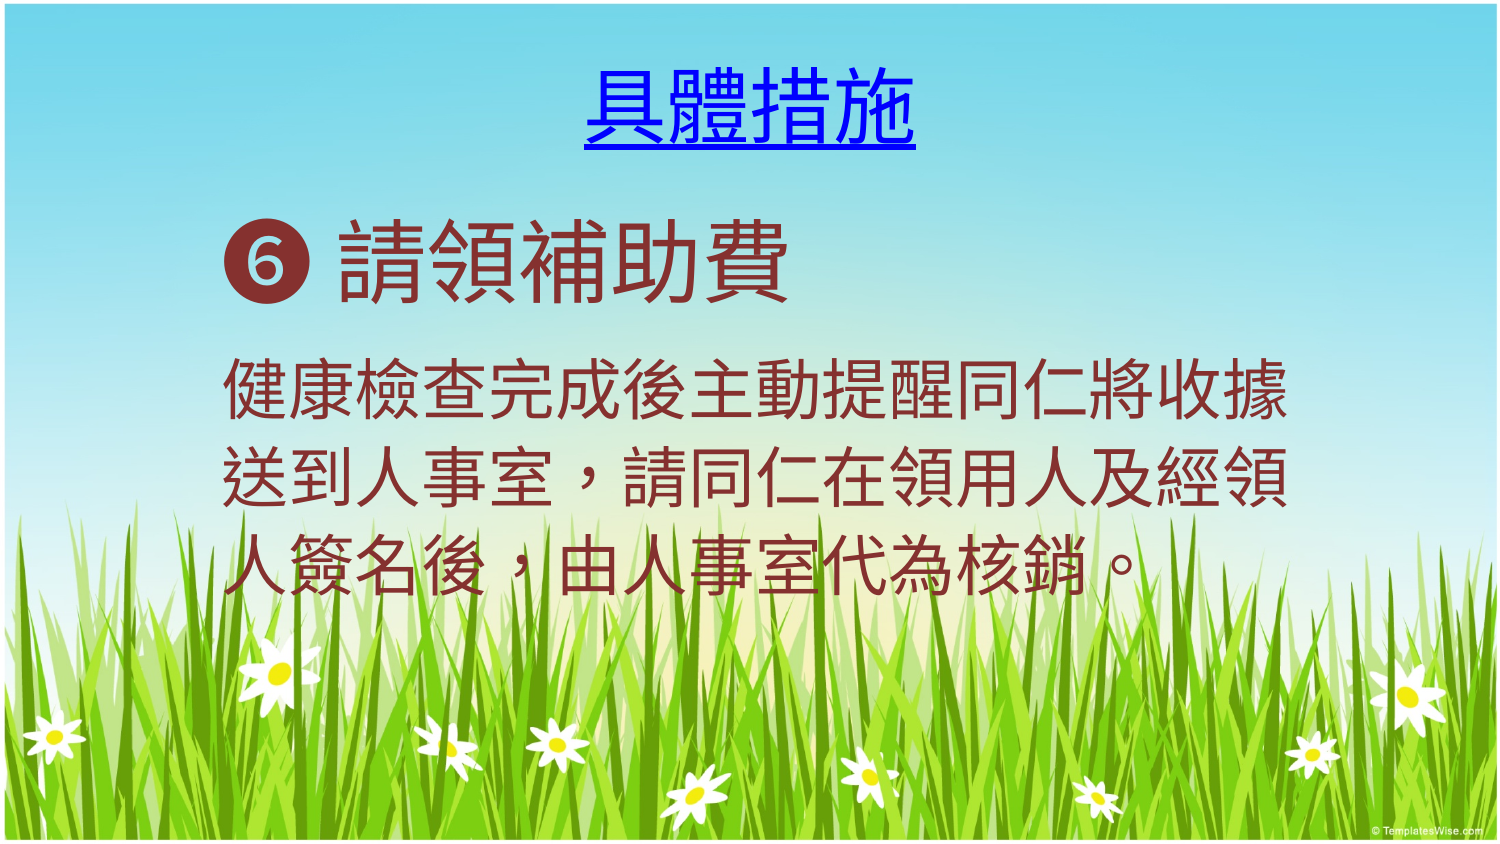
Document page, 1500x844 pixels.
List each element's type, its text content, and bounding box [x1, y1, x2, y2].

title 具體措施 [75, 33, 1426, 175]
list ❻請領補助費 健康檢查完成後主動提醒同仁將收據送到人事室，請同仁在領用人及經領人簽名後，由人事室代為核銷。 [206, 196, 1306, 754]
picture [0, 0, 1500, 844]
